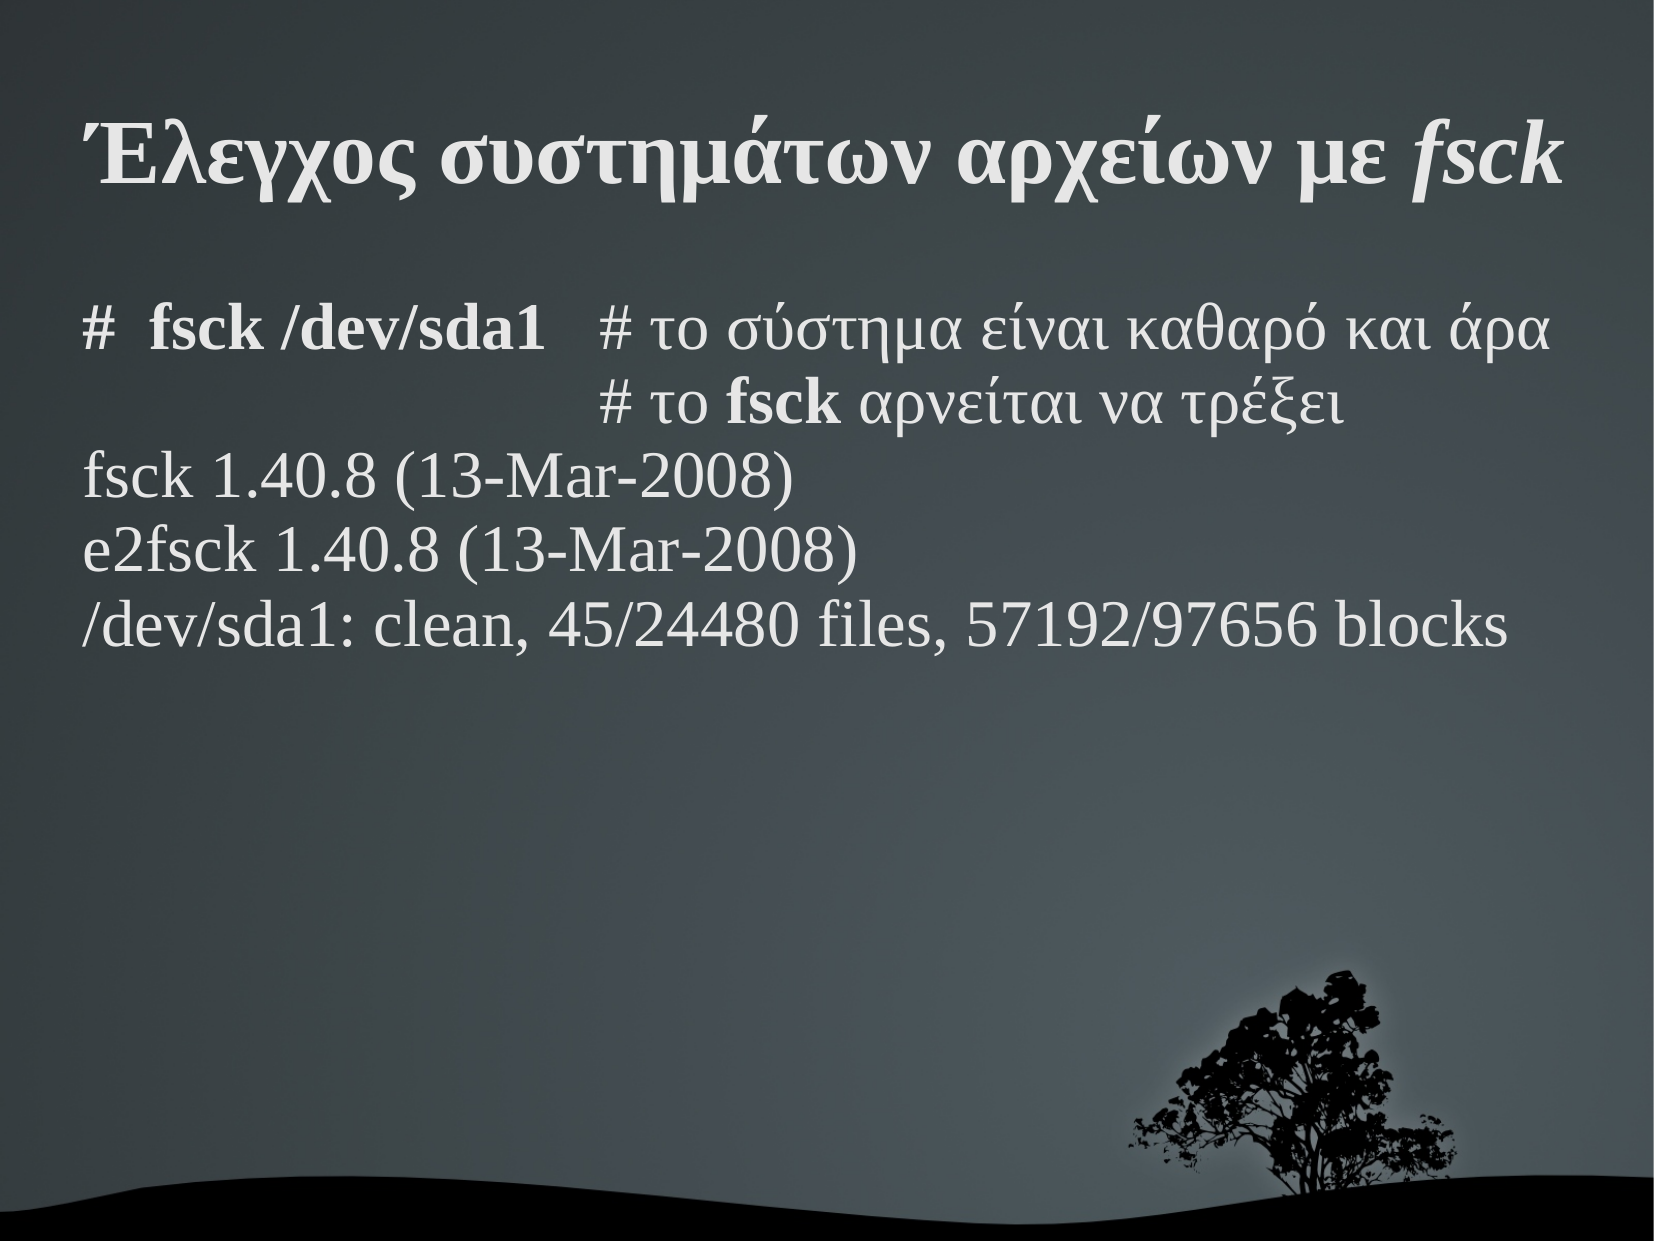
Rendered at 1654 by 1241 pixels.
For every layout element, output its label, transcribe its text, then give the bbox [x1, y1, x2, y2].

title Έλεγχος συστημάτων αρχείων με fsck [82, 49, 1571, 257]
picture [0, 0, 1654, 1241]
list # fsck /dev/sda1 # το σύστημα είναι καθαρό και άρα # το fsck αρνείται να τρέξει fsck 1.40.8 (13-Mar-2008) e2fsck 1.40.8 (13-Mar-2008) /dev/sda1: clean, 45/24480 files, 57192/97656 blocks [82, 290, 1571, 1109]
